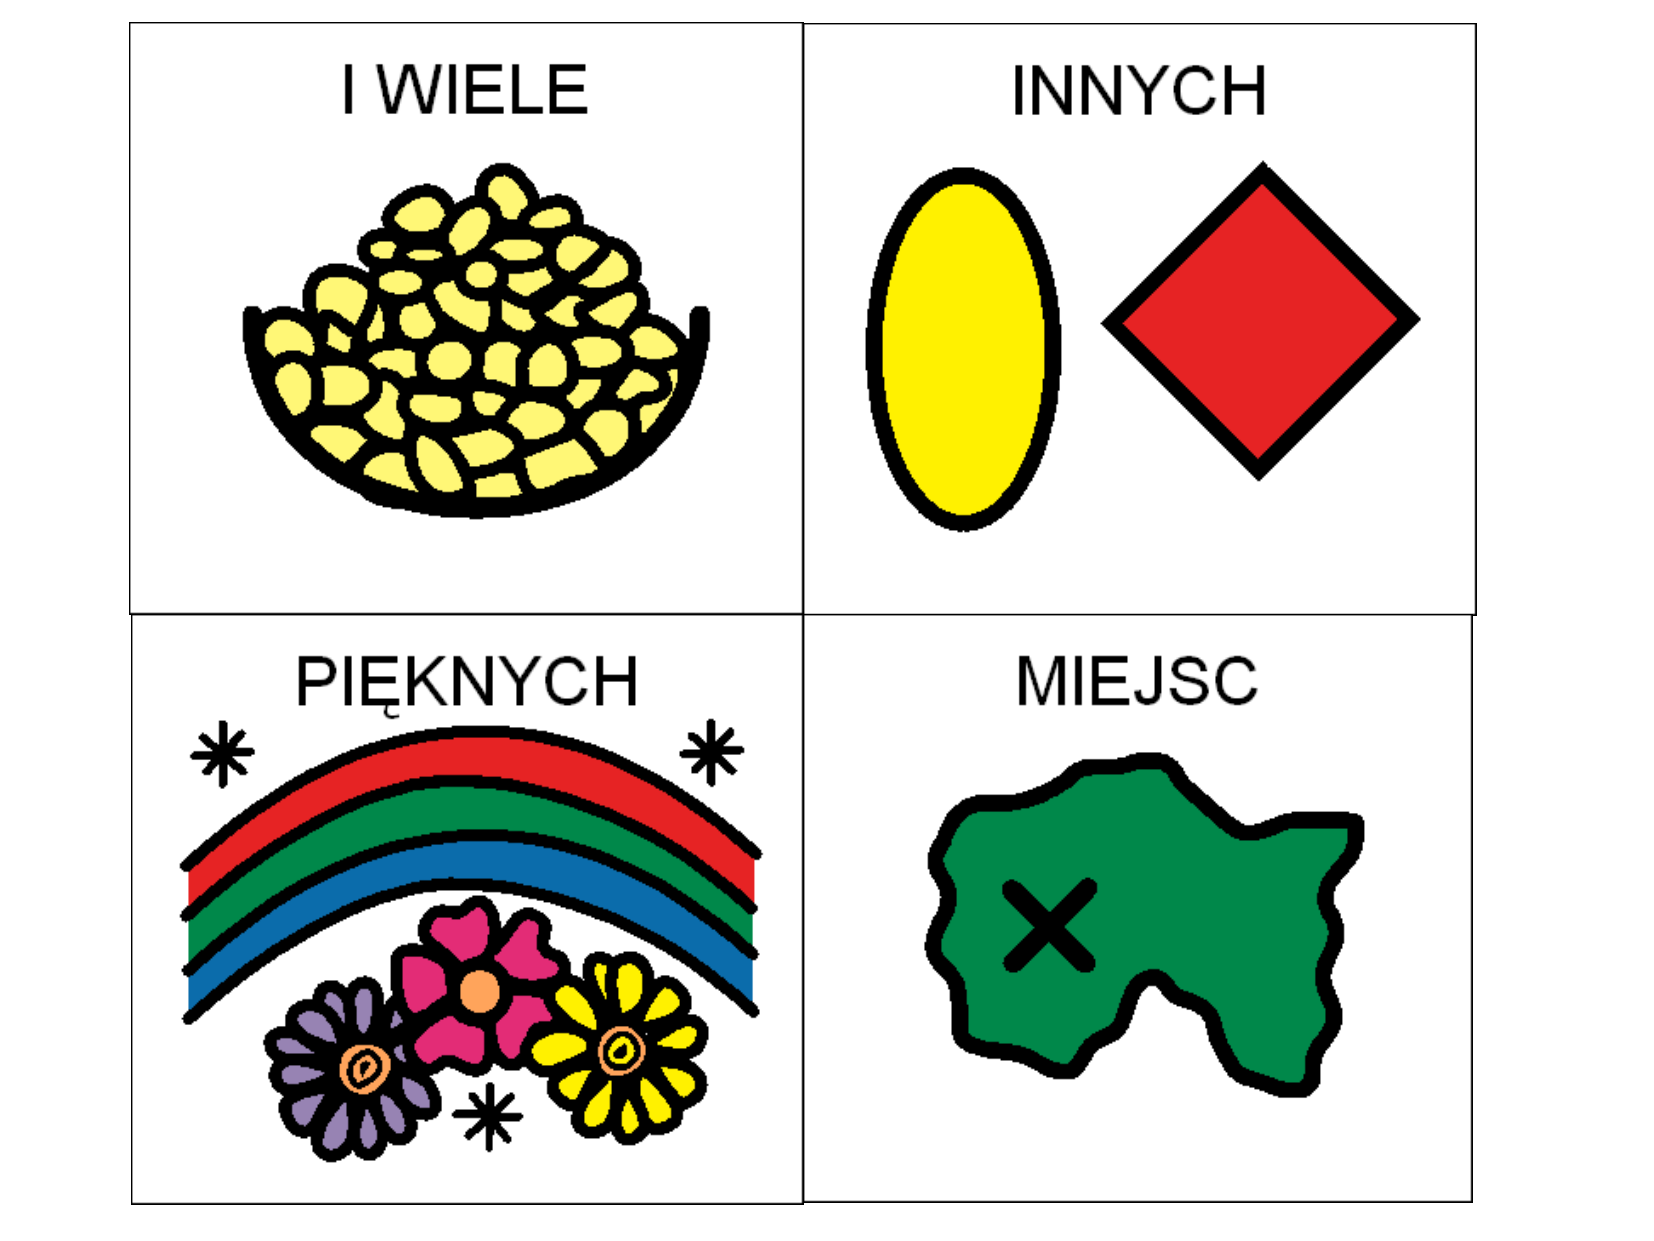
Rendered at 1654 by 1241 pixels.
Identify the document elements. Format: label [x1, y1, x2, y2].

picture [129, 22, 1477, 1205]
